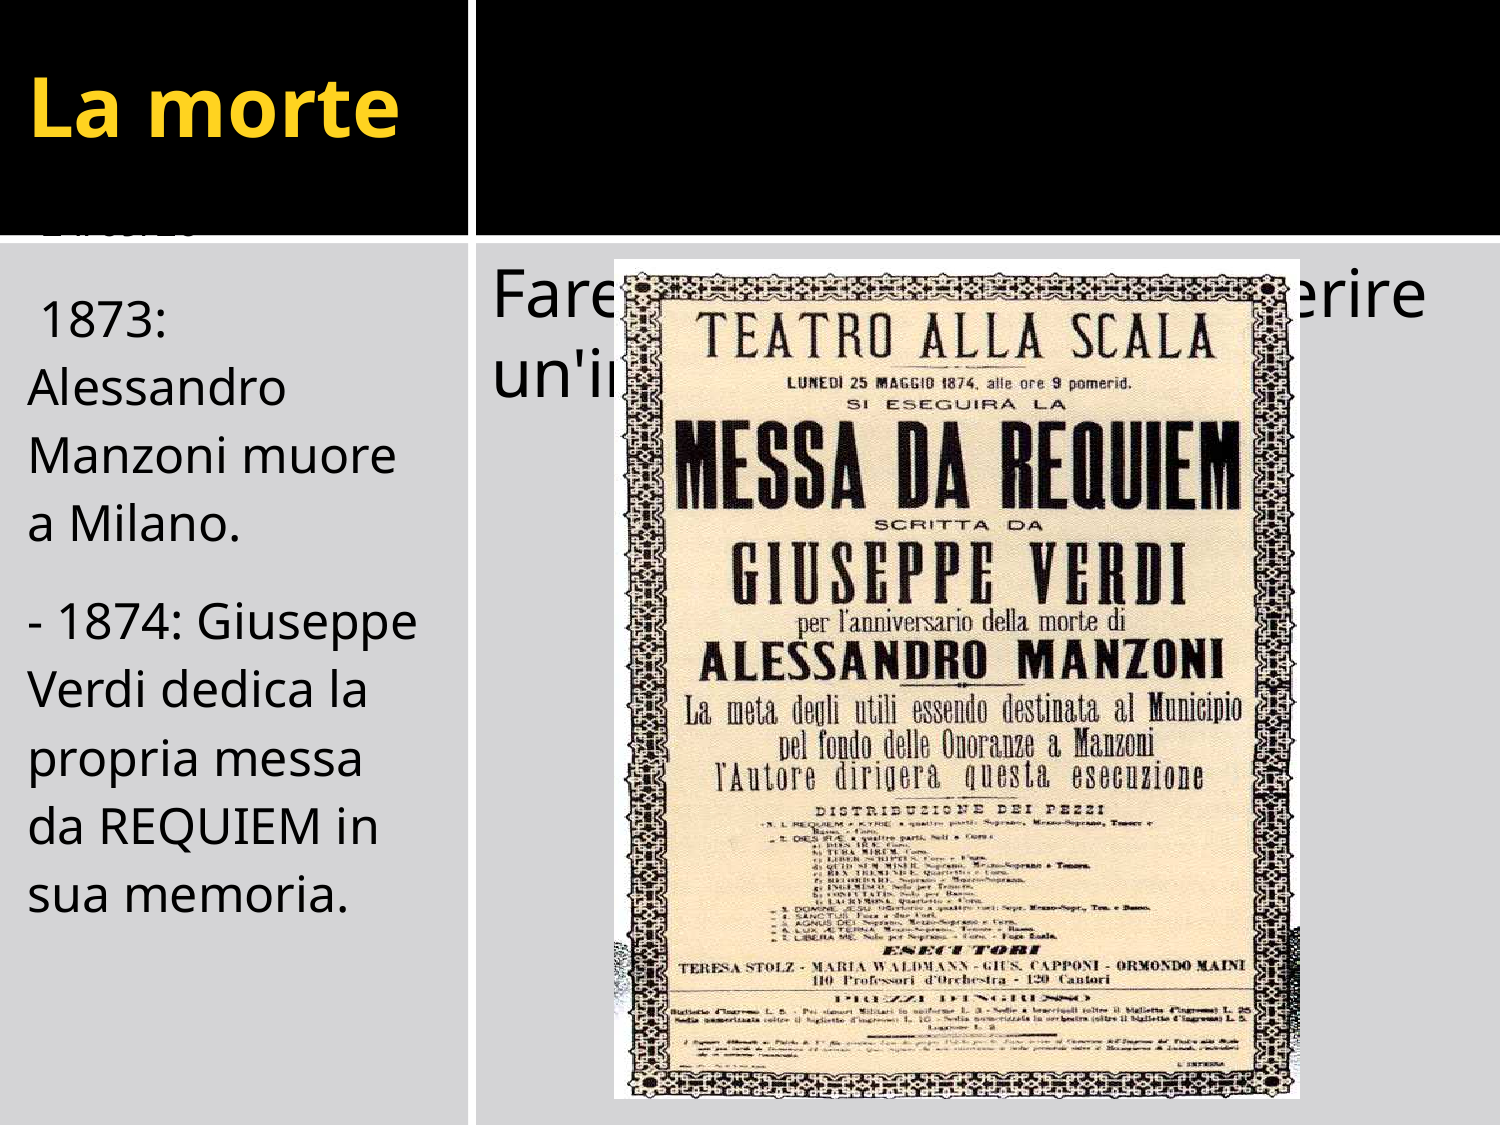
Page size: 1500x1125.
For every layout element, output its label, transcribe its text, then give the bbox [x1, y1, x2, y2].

title La morte [26, 25, 442, 186]
list 1873: Alessandro Manzoni muore a Milano. - 1874: Giuseppe Verdi dedica la propria messa da REQUIEM in sua memoria. [26, 283, 432, 1034]
picture [614, 259, 1300, 1099]
